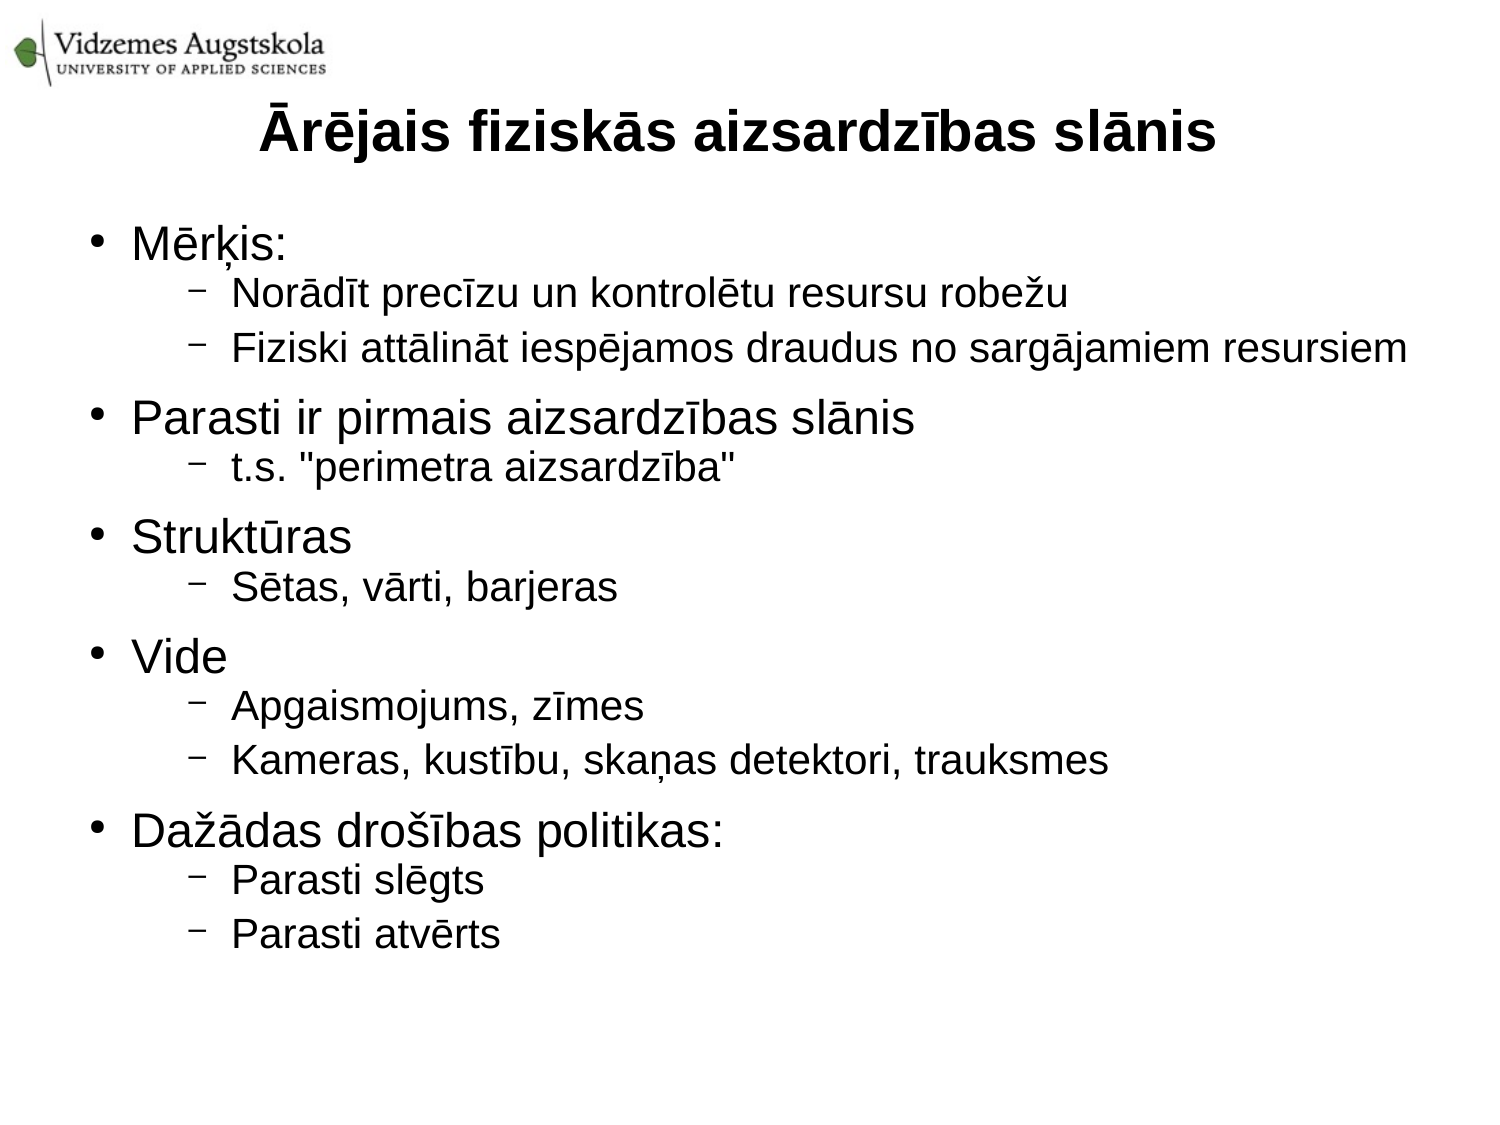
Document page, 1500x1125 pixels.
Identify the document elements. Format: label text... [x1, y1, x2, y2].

title Ārējais fiziskās aizsardzības slānis [85, 87, 1372, 177]
list Mērķis: Norādīt precīzu un kontrolētu resursu robežu Fiziski attālināt iespējamos draudus no sargājamiem resursiem Parasti ir pirmais aizsardzības slānis t.s. "perimetra aizsardzība" Struktūras Sētas, vārti, barjeras Vide Apgaismojums, zīmes Kameras, kustību, skaņas detektori, trauksmes Dažādas drošības politikas: Parasti slēgts Parasti atvērts [74, 214, 1424, 1004]
picture [5, 2, 334, 102]
